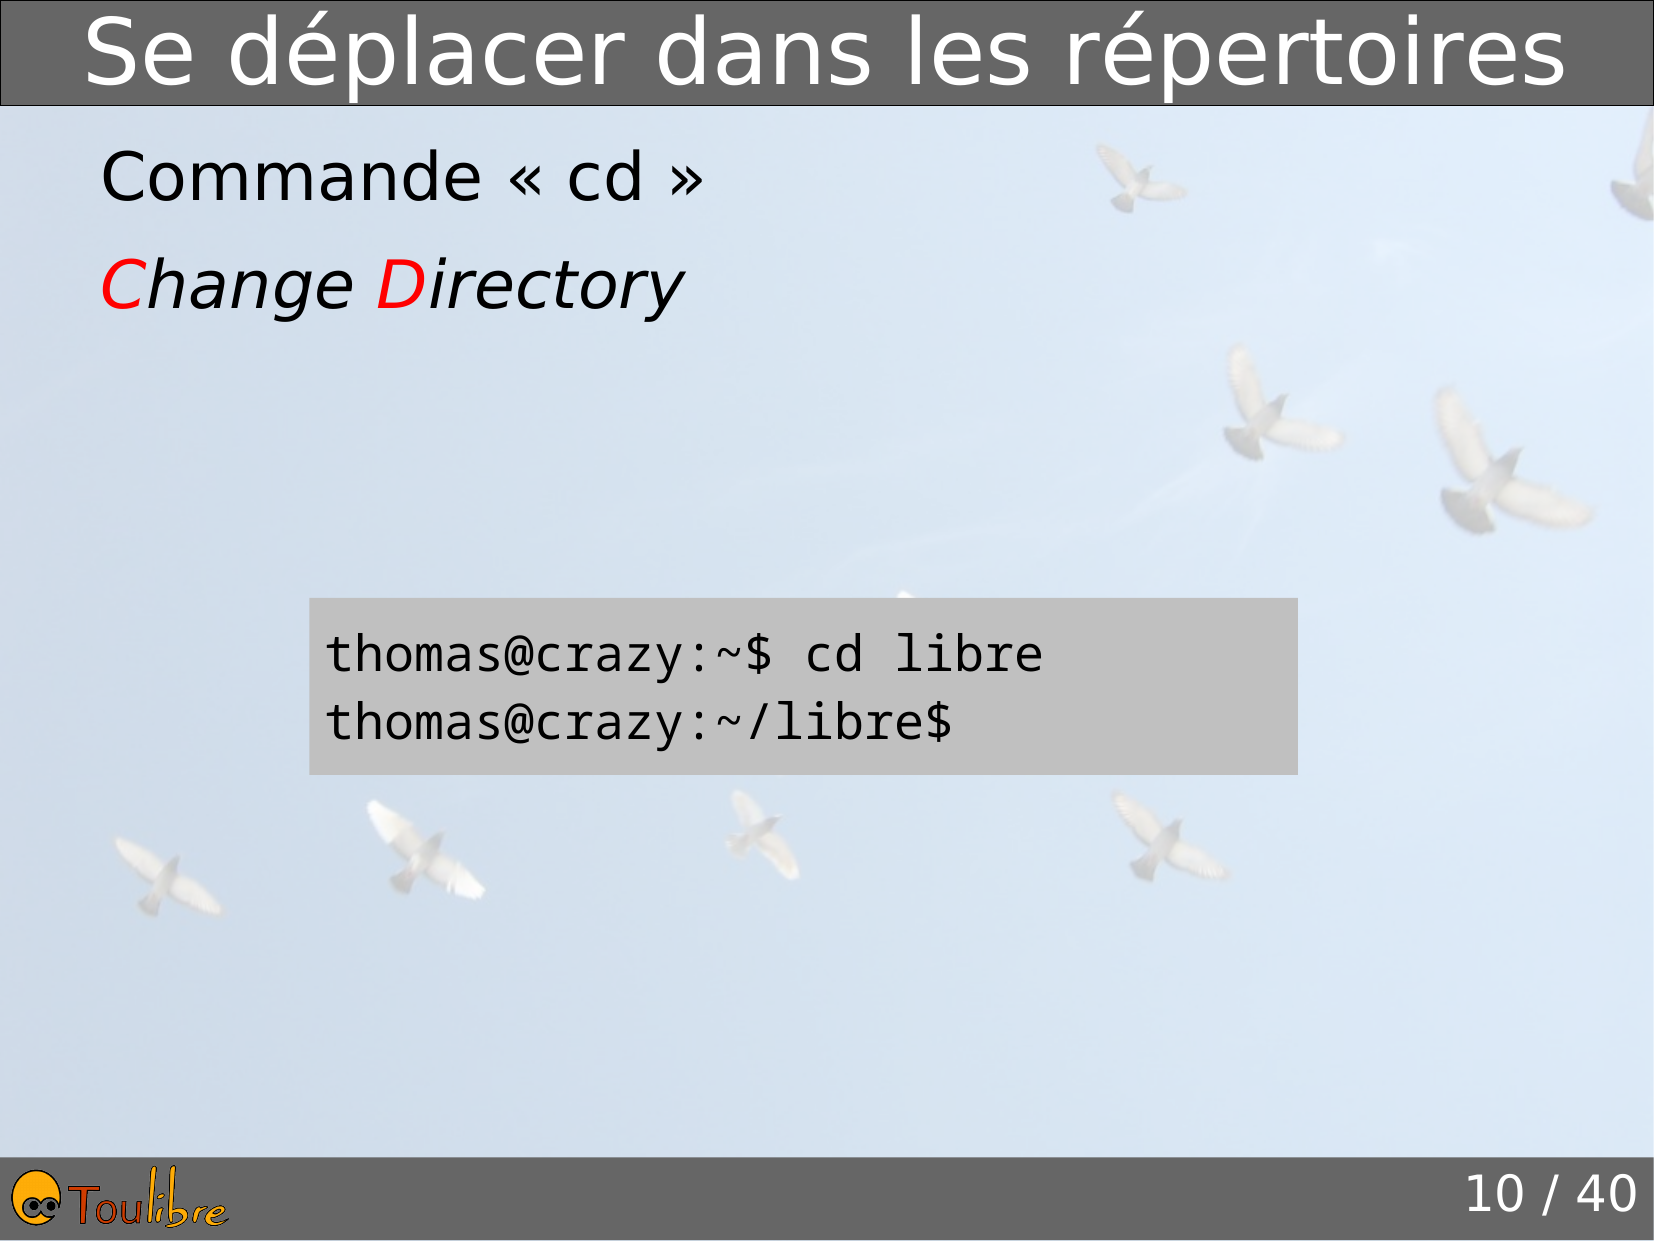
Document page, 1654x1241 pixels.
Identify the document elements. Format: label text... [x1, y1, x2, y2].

title Se déplacer dans les répertoires [0, 0, 1654, 107]
list Commande « cd » Change Directory [82, 138, 1571, 1094]
text_box thomas@crazy:~$ cd libre thomas@crazy:~/libre$ [309, 597, 1298, 775]
picture [11, 1165, 229, 1228]
